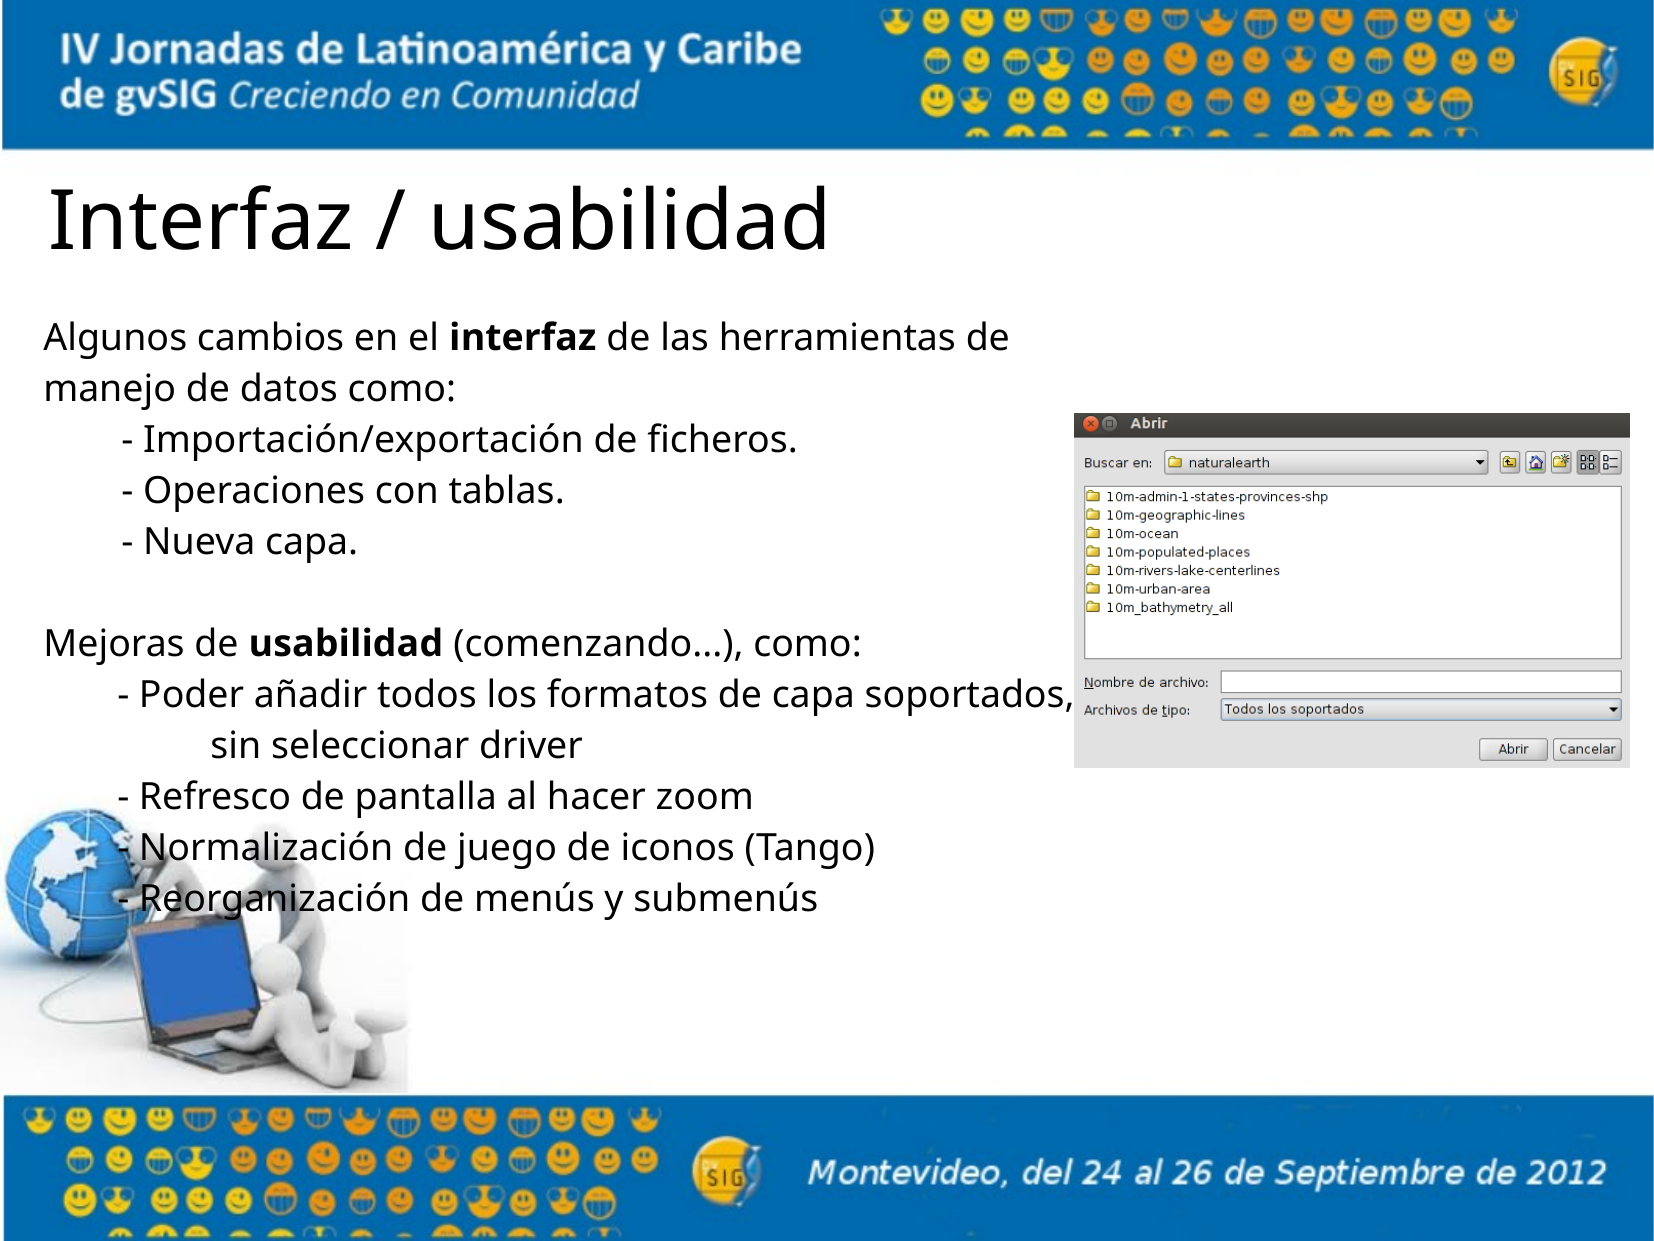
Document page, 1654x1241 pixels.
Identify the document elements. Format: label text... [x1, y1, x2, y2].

picture [0, 0, 1654, 1241]
title Interfaz / usabilidad [48, 170, 1536, 264]
text_box Algunos cambios en el interfaz de las herramientas de manejo de datos como: - Importación/exportación de ficheros. - Operaciones con tablas. - Nueva capa. Mejoras de usabilidad (comenzando...), como: - Poder añadir todos los formatos de capa soportados, sin seleccionar driver - Refresco de pantalla al hacer zoom - Normalización de juego de iconos (Tango) - Reorganización de menús y submenús [28, 302, 1099, 892]
